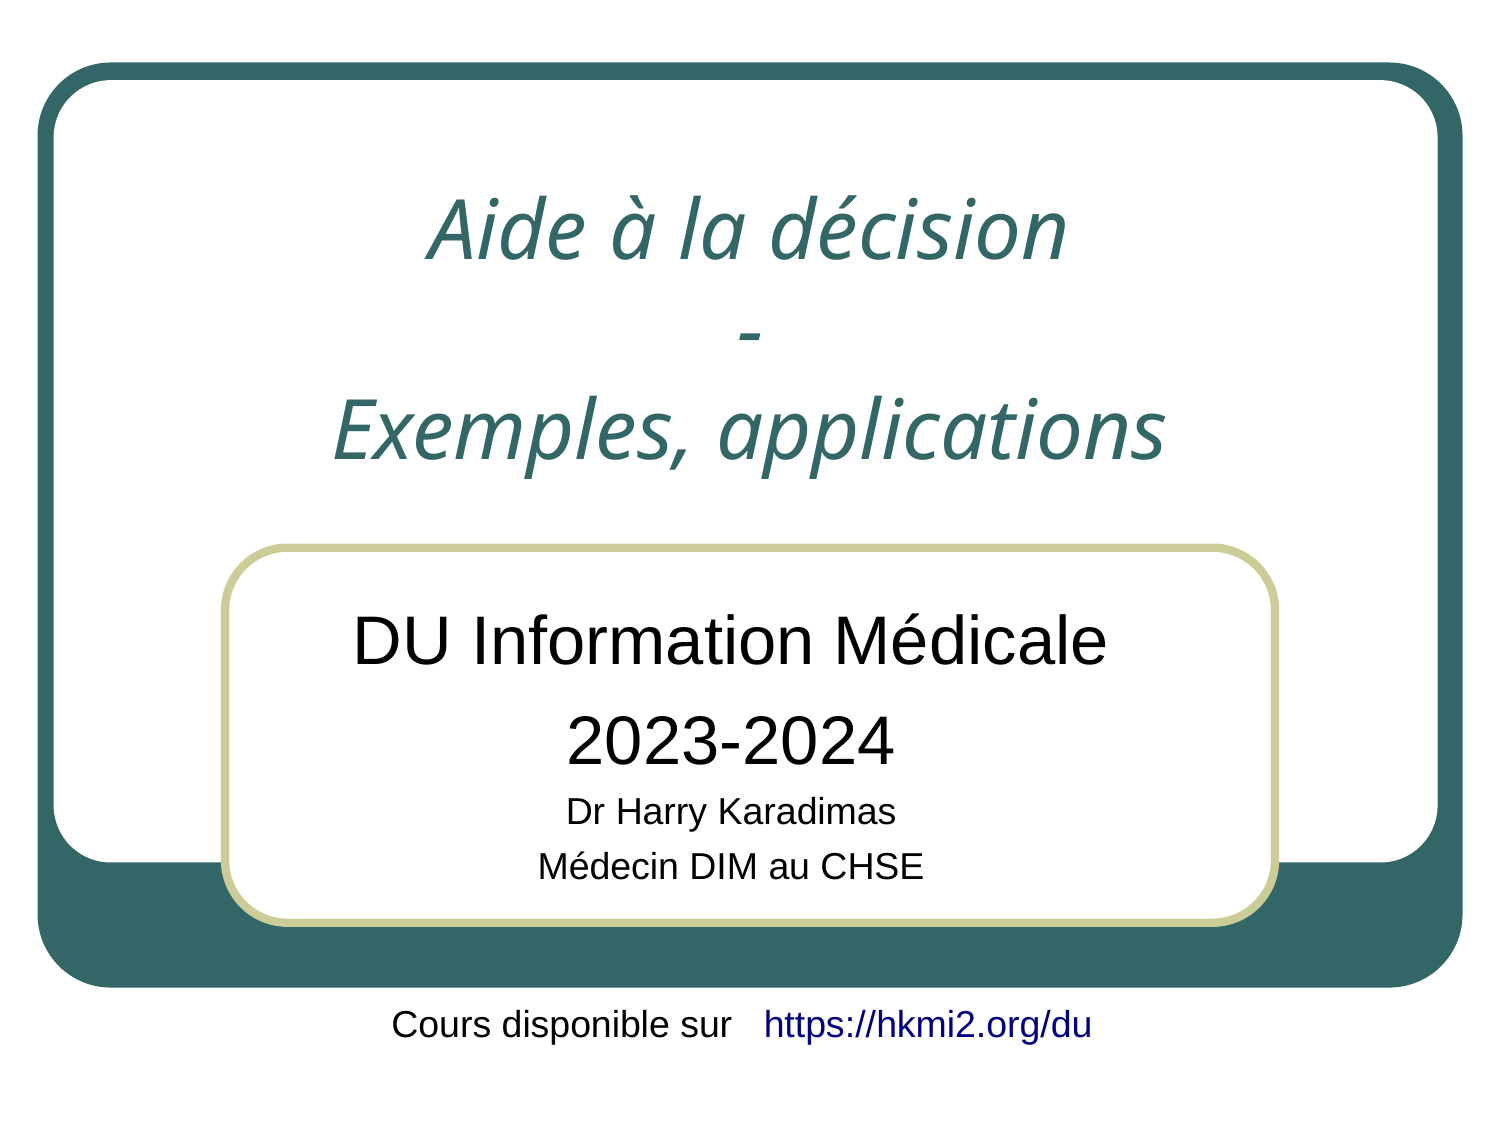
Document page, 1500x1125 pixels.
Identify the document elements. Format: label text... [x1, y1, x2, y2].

title Aide à la décision - Exemples, applications [112, 140, 1388, 513]
subtitle DU Information Médicale 2023-2024 Dr Harry Karadimas Médecin DIM au CHSE [287, 585, 1175, 898]
text_box Cours disponible sur https://hkmi2.org/du [376, 992, 1108, 1052]
